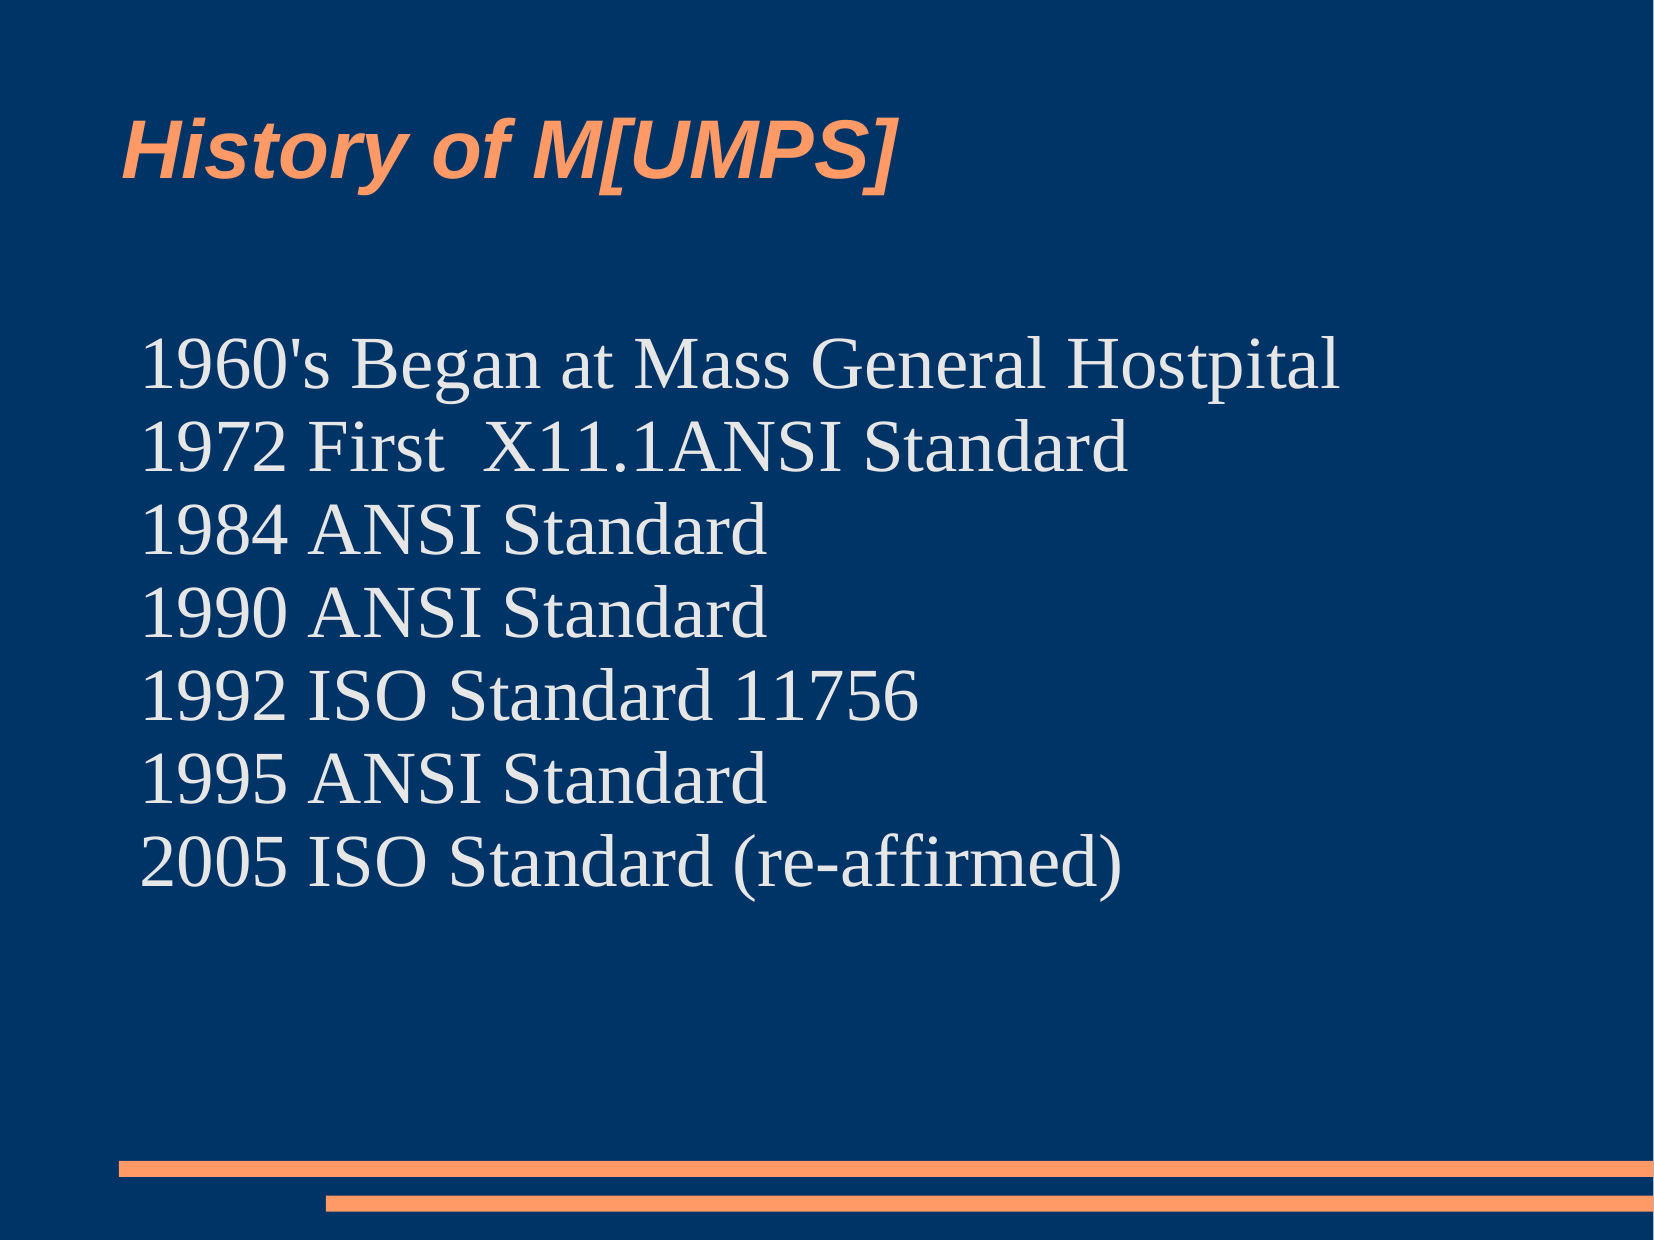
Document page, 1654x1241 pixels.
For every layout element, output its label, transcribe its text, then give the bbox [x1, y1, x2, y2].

list 1960's Began at Mass General Hostpital 1972 First X11.1ANSI Standard 1984 ANSI Standard 1990 ANSI Standard 1992 ISO Standard 11756 1995 ANSI Standard 2005 ISO Standard (re-affirmed) [121, 322, 1561, 1133]
title History of M[UMPS] [121, 46, 1534, 254]
